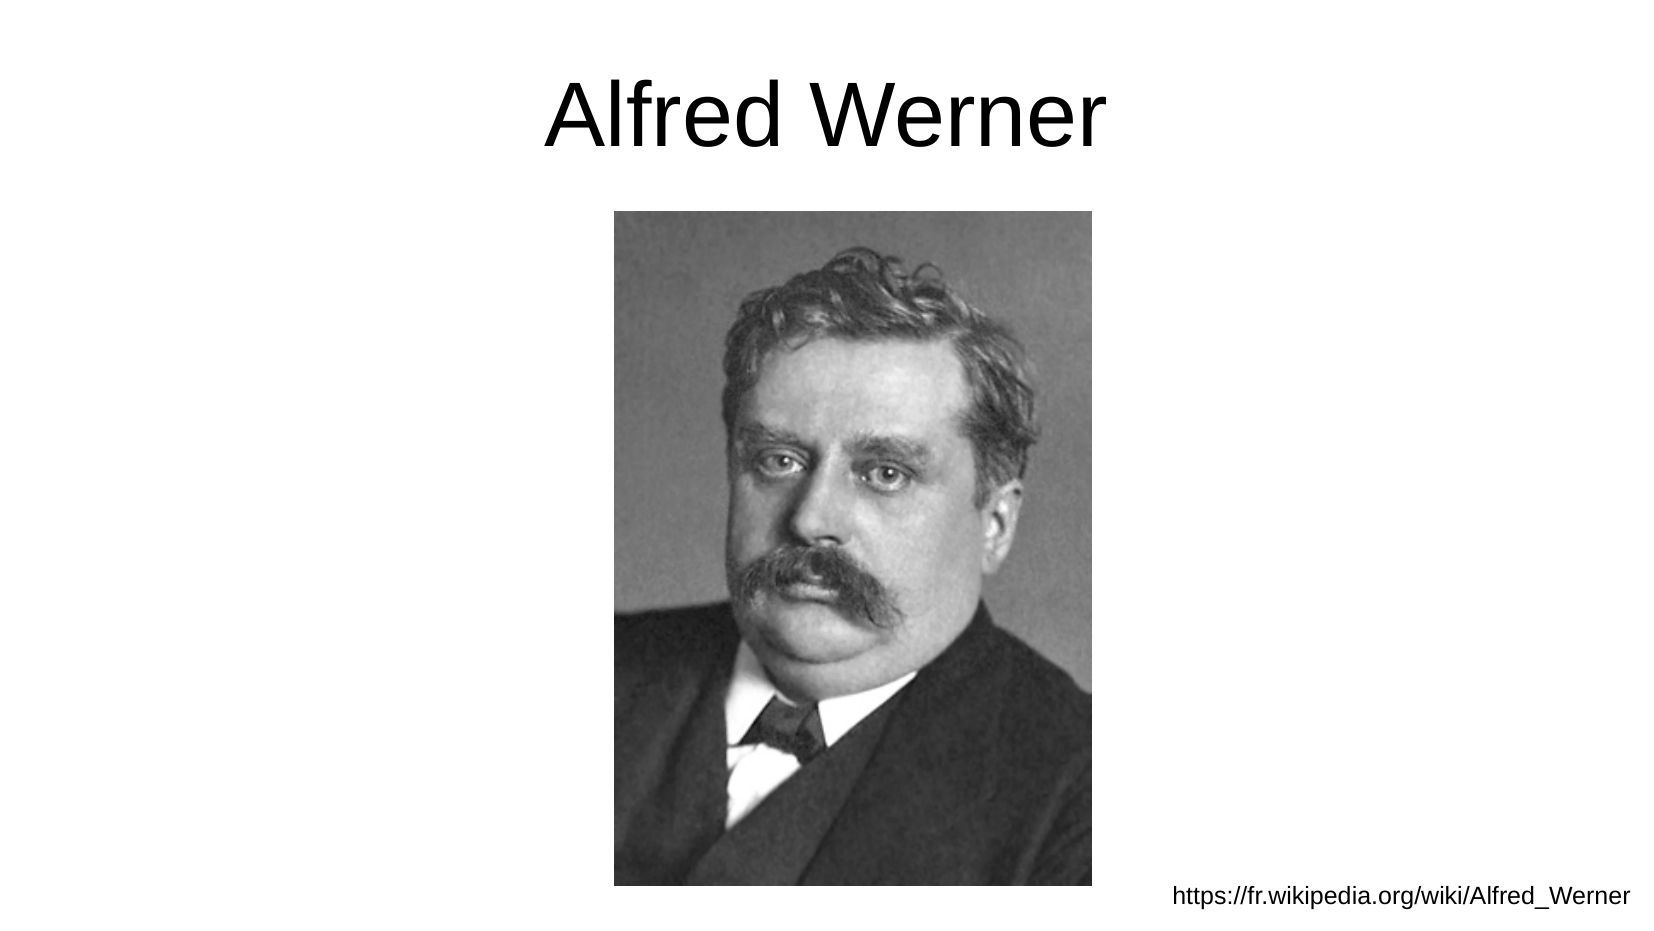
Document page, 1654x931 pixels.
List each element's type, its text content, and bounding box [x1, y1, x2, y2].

text_box https://fr.wikipedia.org/wiki/Alfred_Werner [1157, 874, 1654, 931]
title Alfred Werner [82, 37, 1571, 193]
picture [614, 211, 1092, 886]
